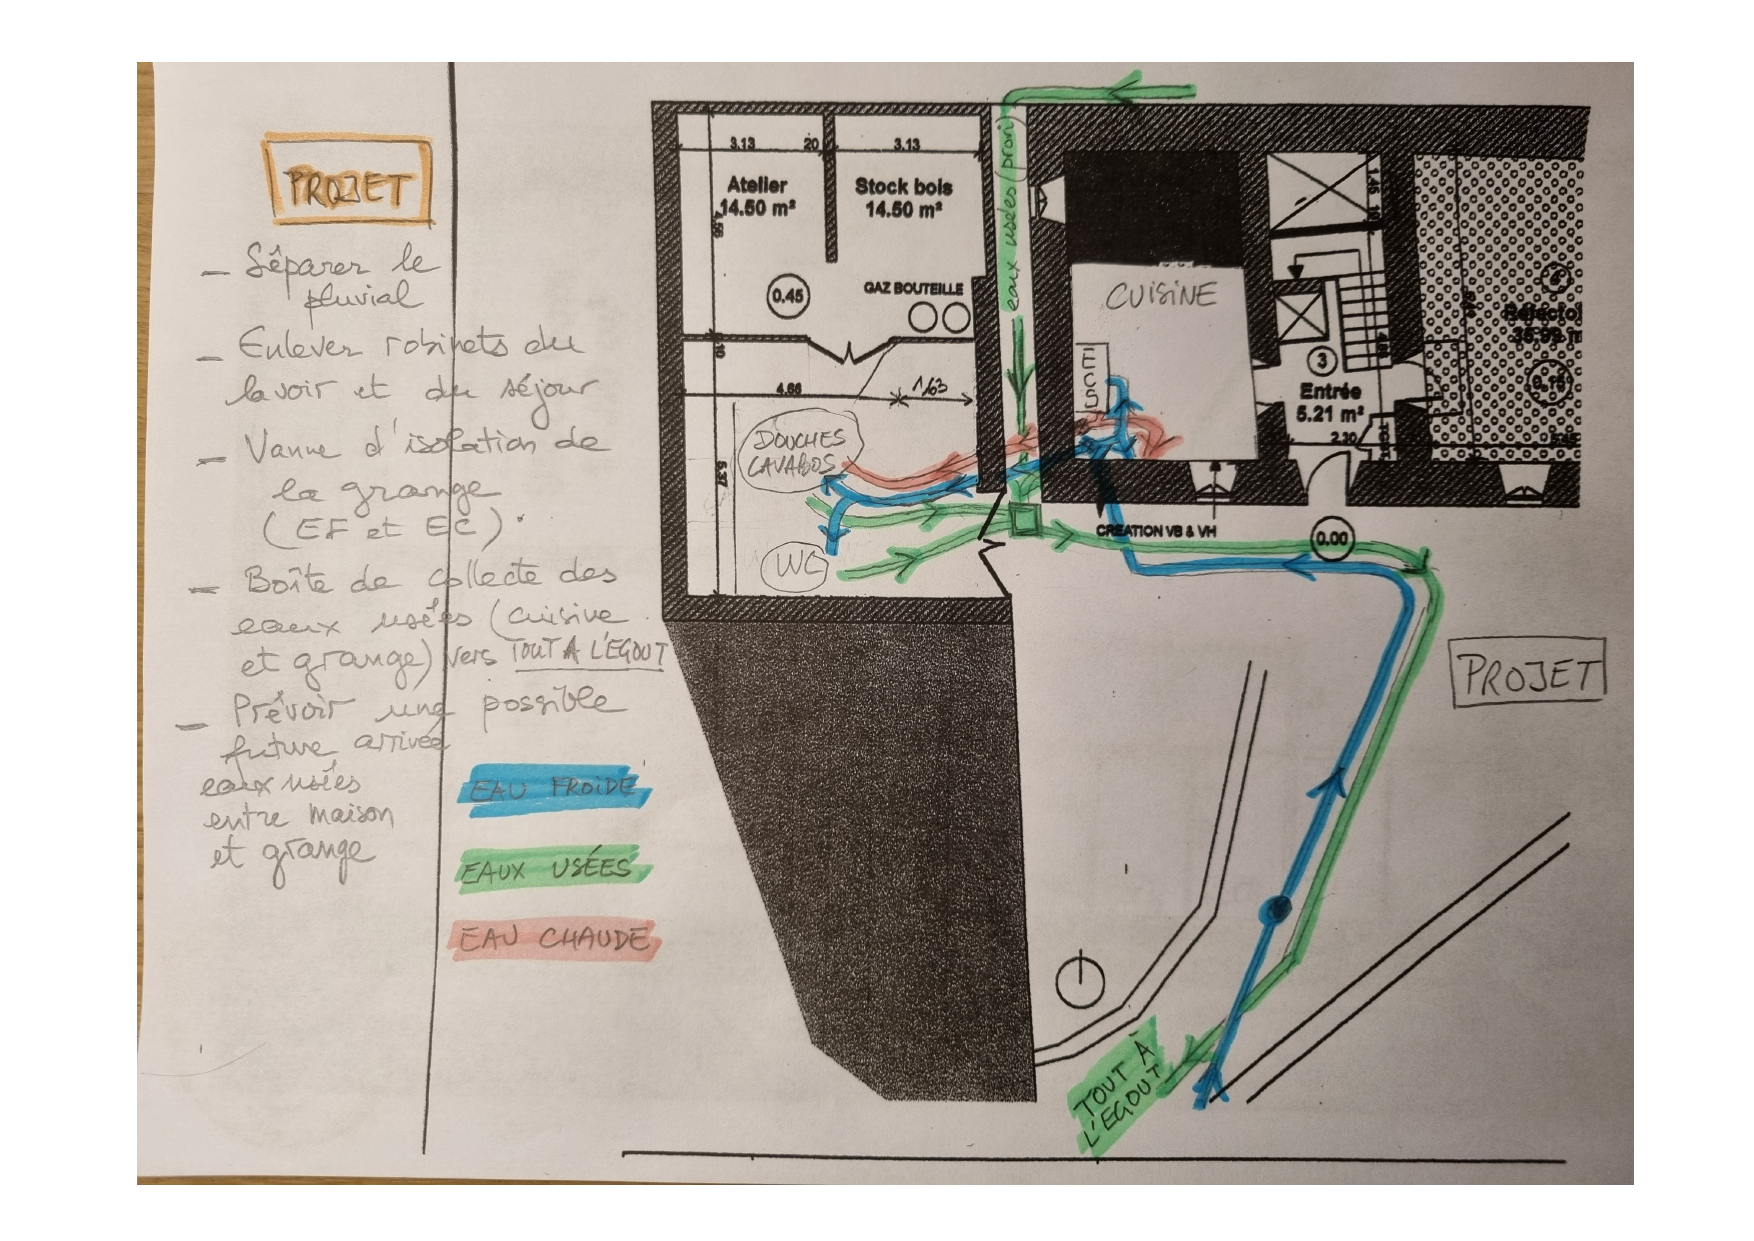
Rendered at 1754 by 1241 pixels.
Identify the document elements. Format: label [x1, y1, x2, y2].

picture [137, 62, 1634, 1185]
